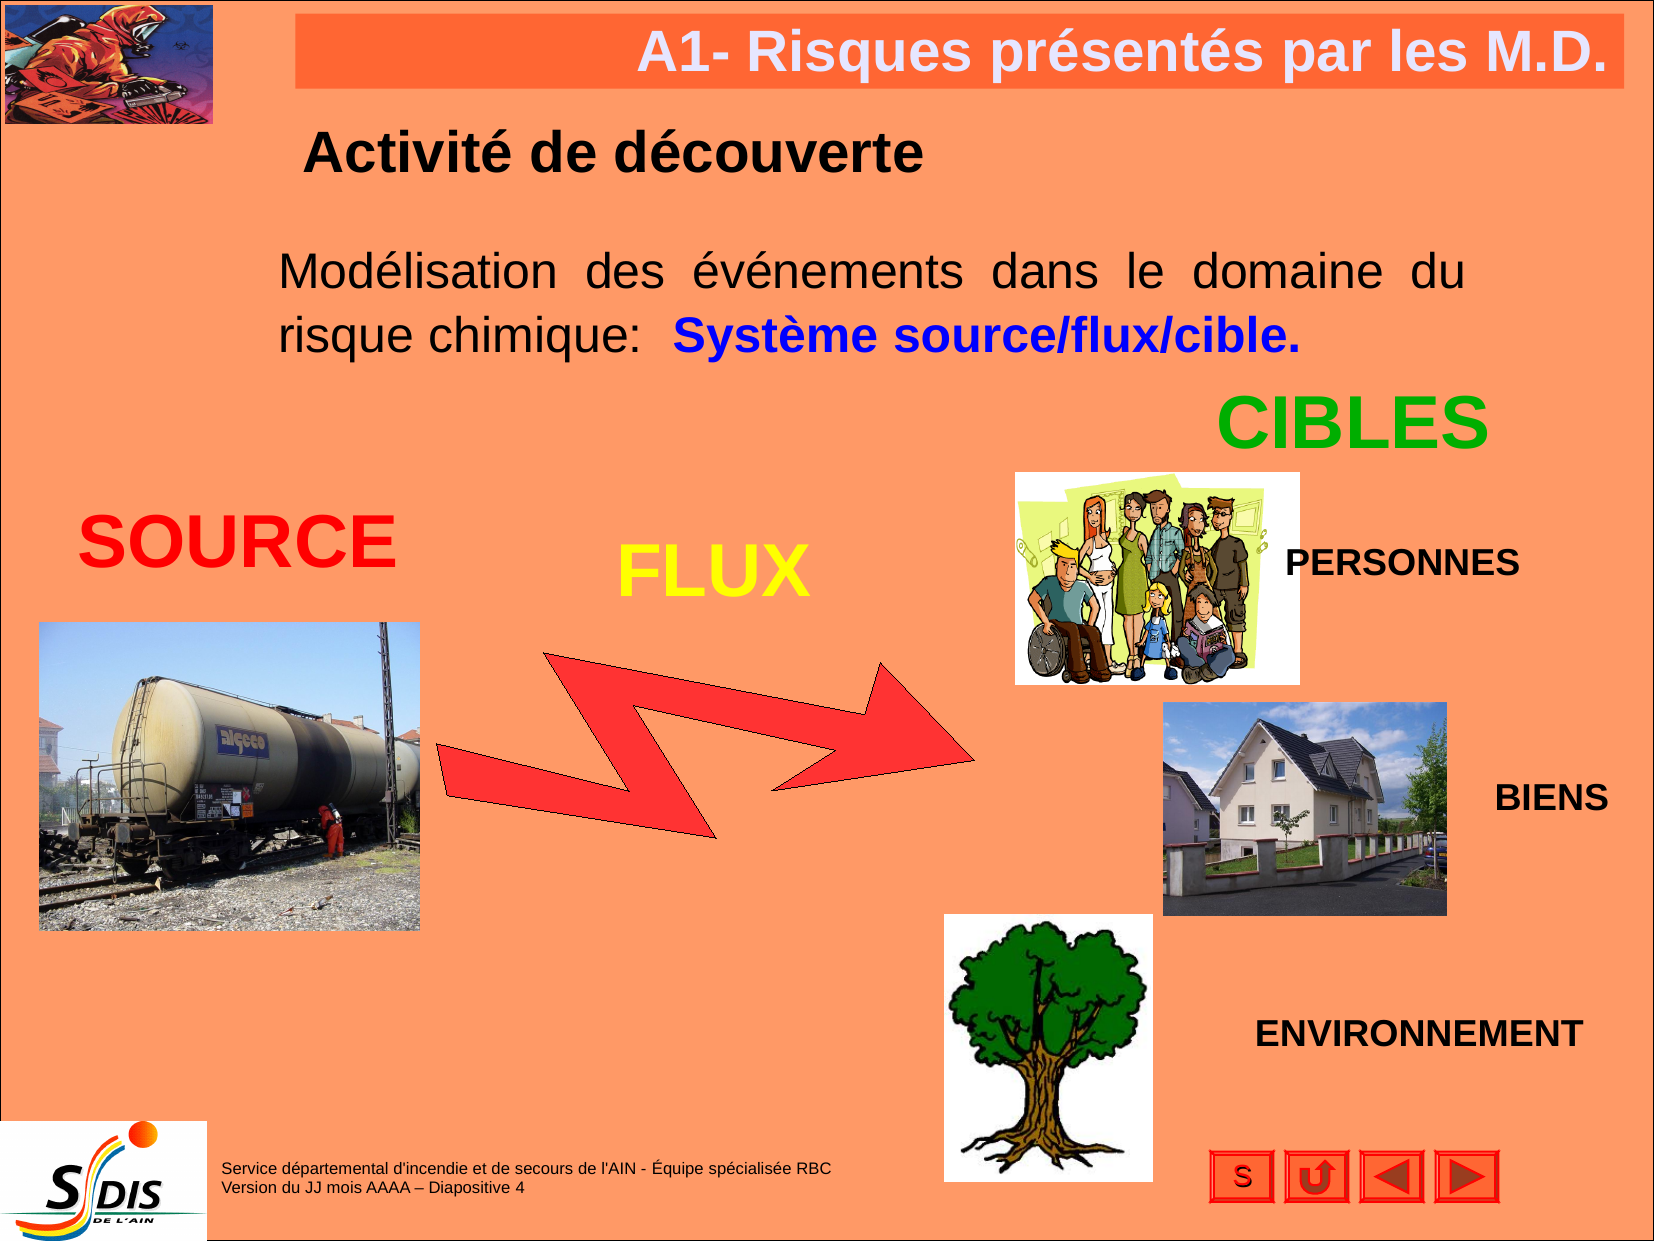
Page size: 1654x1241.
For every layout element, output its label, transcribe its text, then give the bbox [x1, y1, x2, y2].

text_box FLUX [601, 521, 827, 621]
text_box PERSONNES [1270, 533, 1536, 592]
list Modélisation des événements dans le domaine du risque chimique: Système source/flux/cible. [206, 236, 1482, 447]
picture [0, 1121, 207, 1241]
picture [5, 5, 213, 124]
text_box Activité de découverte [287, 112, 941, 193]
text_box CIBLES [1201, 373, 1506, 473]
picture [944, 914, 1153, 1182]
text_box ENVIRONNEMENT [1240, 1004, 1599, 1063]
picture [1015, 472, 1300, 685]
text_box [436, 652, 975, 839]
picture [39, 622, 420, 931]
text_box BIENS [1479, 768, 1625, 827]
picture [1163, 702, 1447, 916]
text_box SOURCE [62, 491, 414, 591]
text_box A1- Risques présentés par les M.D. [295, 13, 1625, 89]
